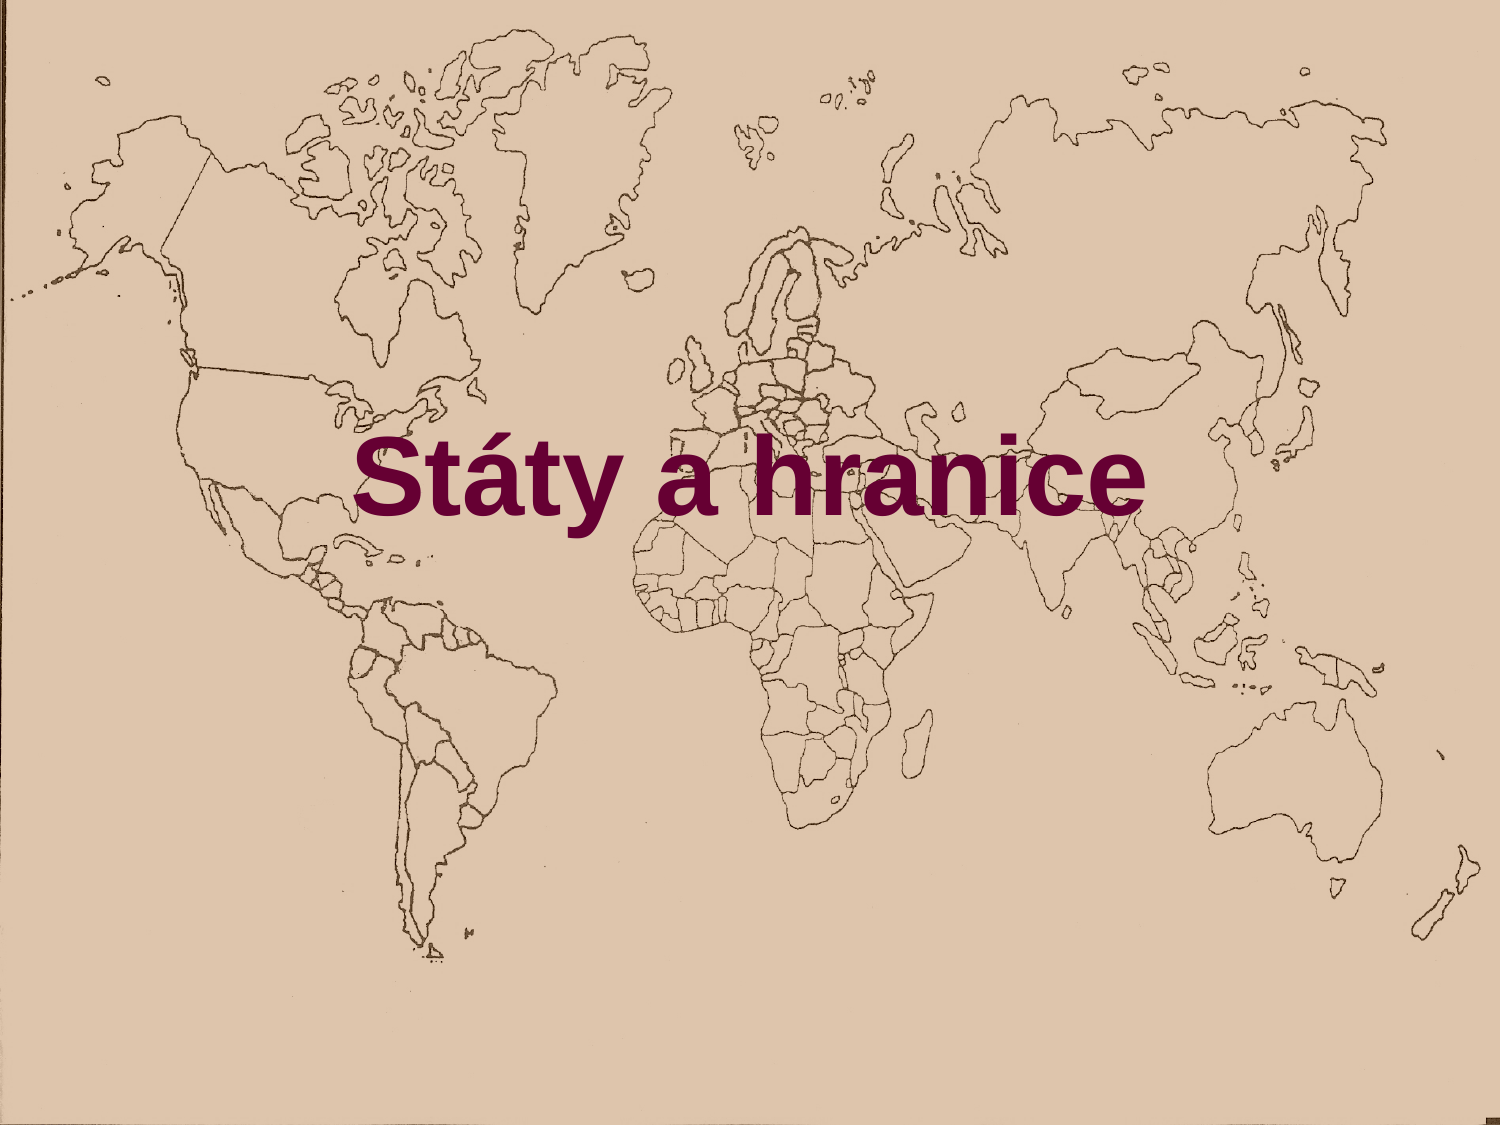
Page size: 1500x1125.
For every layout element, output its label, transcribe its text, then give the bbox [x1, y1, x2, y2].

title Státy a hranice [112, 349, 1388, 591]
